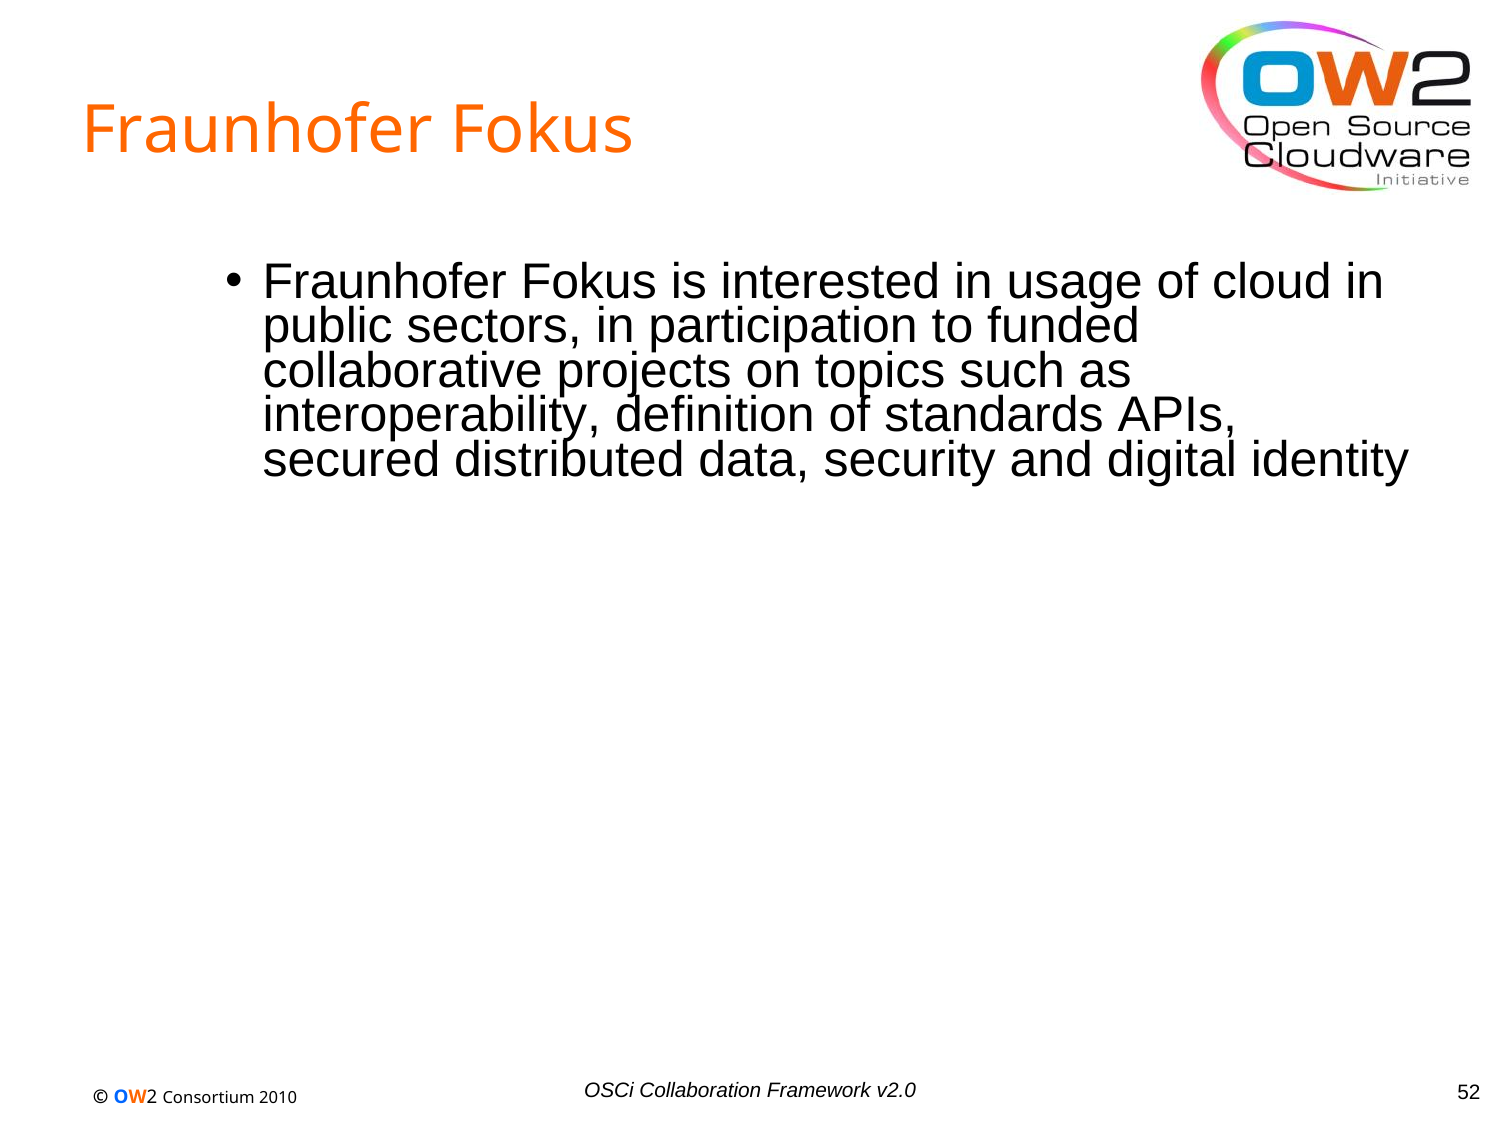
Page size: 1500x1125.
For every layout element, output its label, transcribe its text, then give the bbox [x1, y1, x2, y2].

list Fraunhofer Fokus is interested in usage of cloud in public sectors, in participation to funded collaborative projects on topics such as interoperability, definition of standards APIs, secured distributed data, security and digital identity [74, 262, 1425, 990]
picture [1199, 19, 1472, 195]
title Fraunhofer Fokus [81, 43, 1182, 213]
